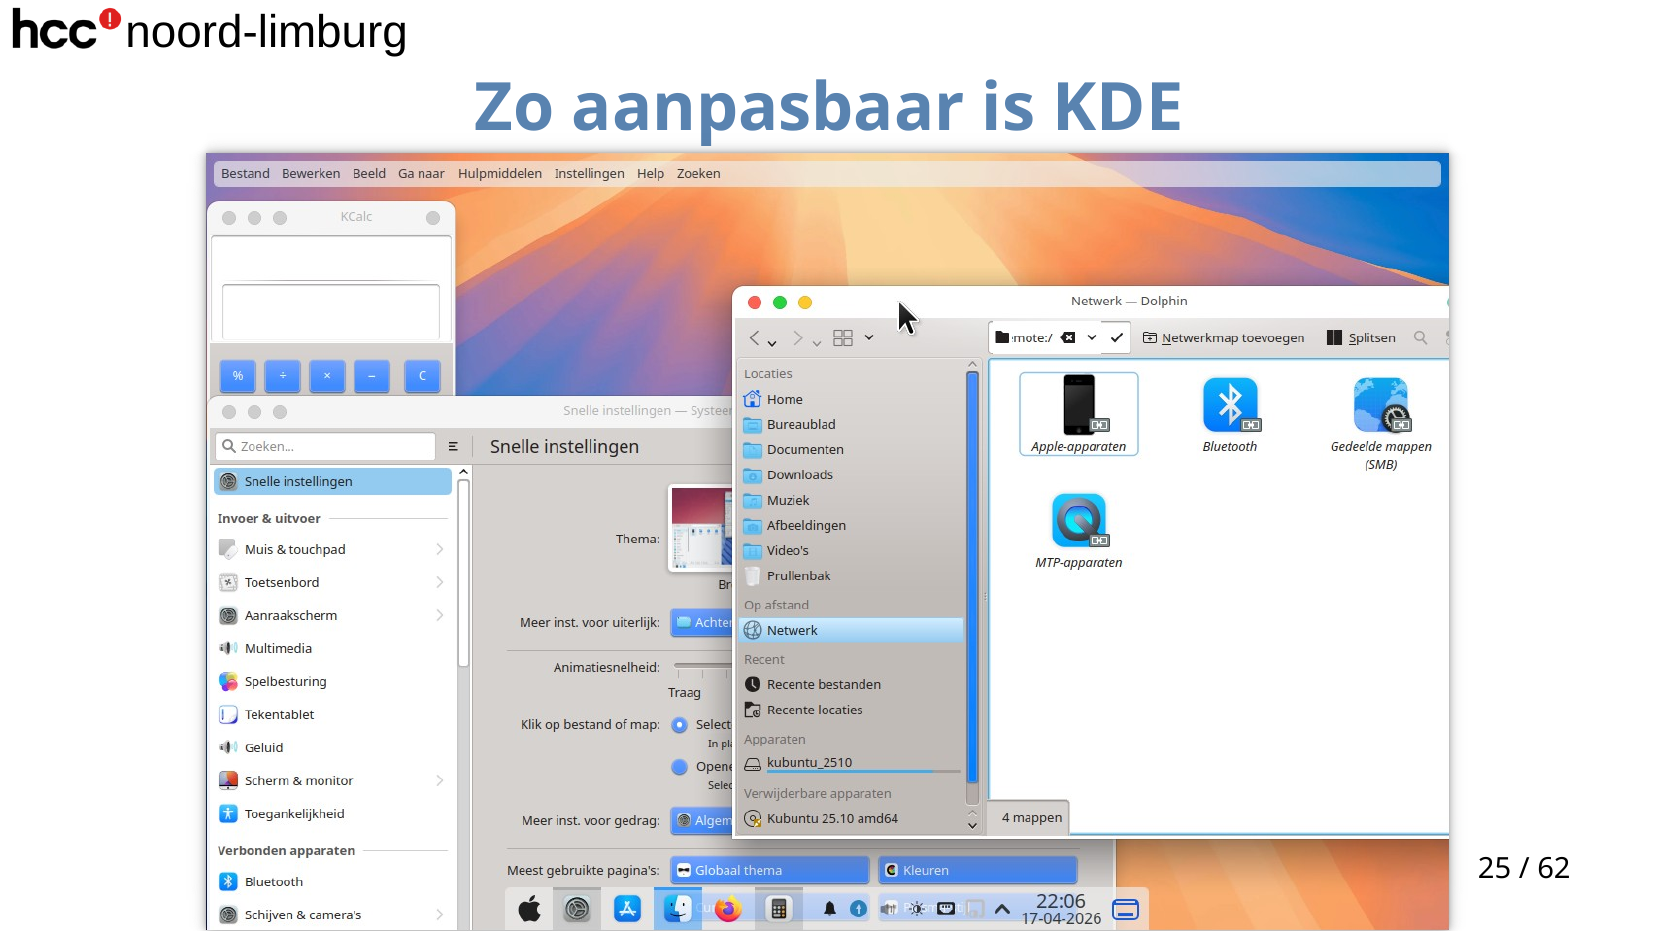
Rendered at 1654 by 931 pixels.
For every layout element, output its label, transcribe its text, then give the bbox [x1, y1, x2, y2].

title Zo aanpasbaar is KDE [118, 59, 1524, 150]
picture [11, 6, 122, 50]
picture [186, 133, 1468, 931]
